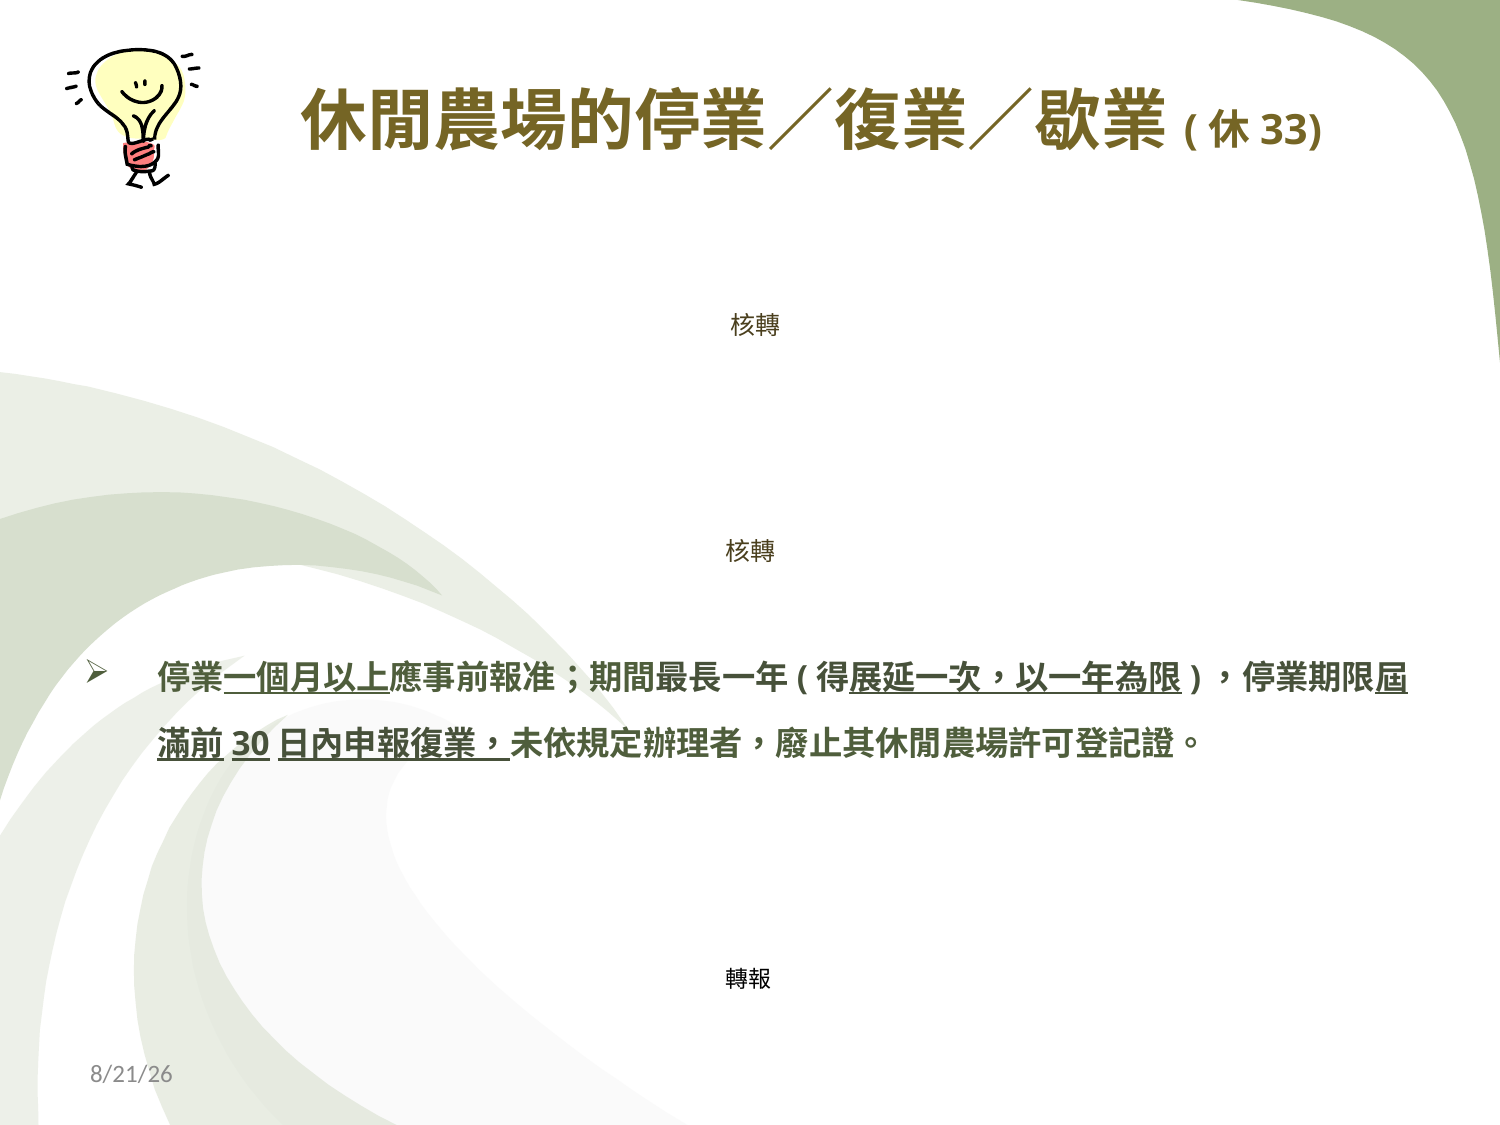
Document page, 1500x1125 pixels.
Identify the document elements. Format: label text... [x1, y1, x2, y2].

picture [64, 47, 201, 189]
slide_number 11/8/18 [75, 1042, 425, 1103]
text_box 停業一個月以上應事前報准；期間最長一年(得展延一次，以一年為限)，停業期限屆滿前30日內申報復業，未依規定辦理者，廢止其休閒農場許可登記證。 [69, 621, 1452, 770]
text_box 轉報 [710, 956, 787, 1000]
text_box 核轉 [710, 527, 791, 573]
text_box 休閒農場的停業／復業／歇業(休33) [285, 70, 1338, 166]
text_box 核轉 [716, 302, 796, 348]
